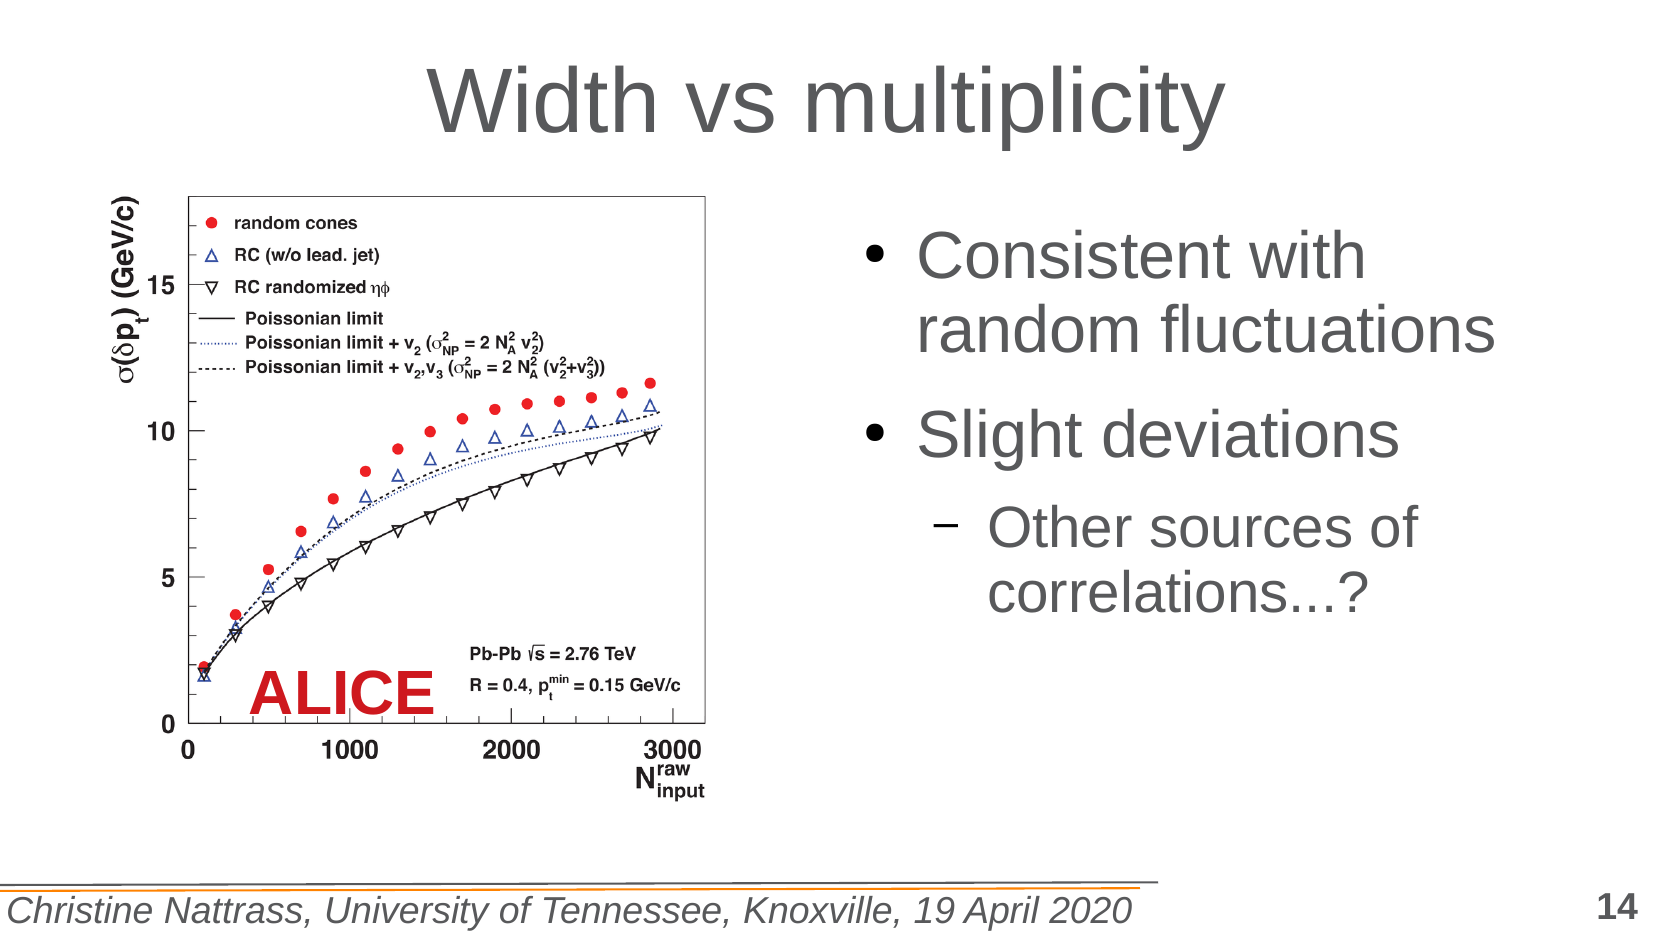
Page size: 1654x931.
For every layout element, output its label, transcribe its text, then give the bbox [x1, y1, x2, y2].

list Consistent with random fluctuations Slight deviations Other sources of correlations...? [845, 217, 1572, 758]
text_box ALICE [234, 650, 475, 736]
picture [110, 195, 706, 802]
title Width vs multiplicity [82, 37, 1571, 166]
